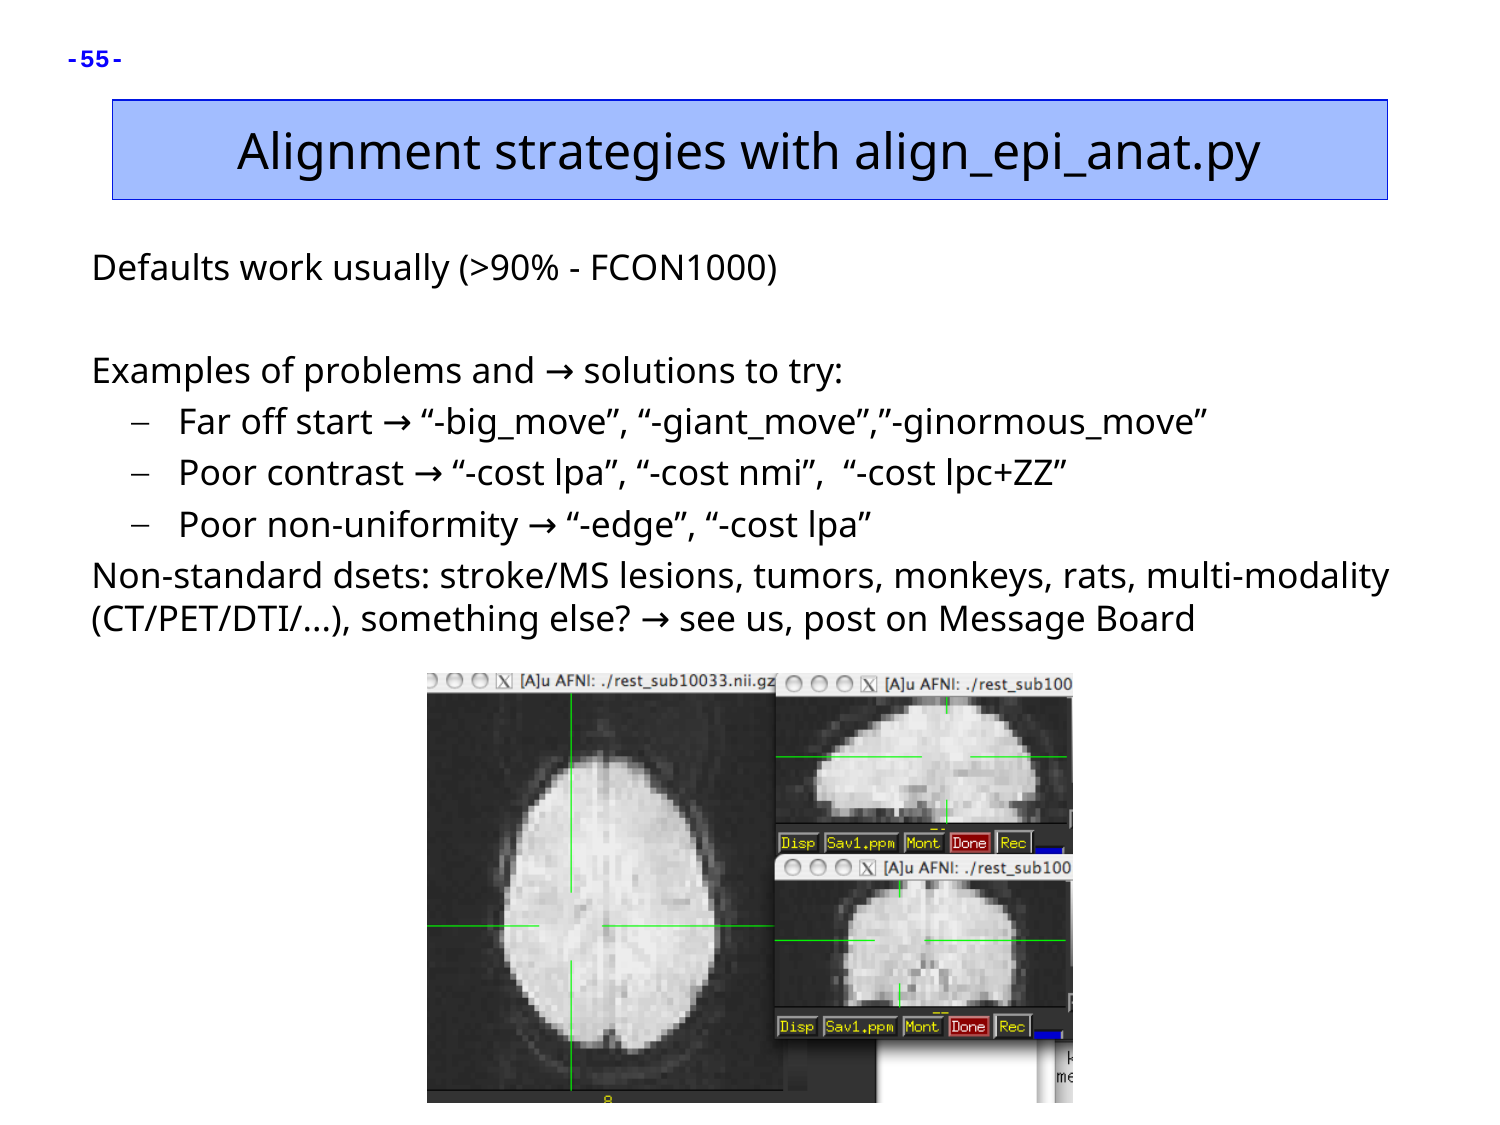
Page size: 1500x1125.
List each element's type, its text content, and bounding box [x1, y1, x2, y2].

text_box Alignment strategies with align_epi_anat.py [112, 99, 1388, 200]
text_box Defaults work usually (>90% - FCON1000) Examples of problems and → solutions to try: Far off start → “-big_move”, “-giant_move”,”-ginormous_move” Poor contrast → “-cost lpa”, “-cost nmi”, “-cost lpc+ZZ” Poor non-uniformity → “-edge”, “-cost lpa” Non-standard dsets: stroke/MS lesions, tumors, monkeys, rats, multi-modality (CT/PET/DTI/...), something else? → see us, post on Message Board [41, 237, 1438, 563]
picture [427, 673, 1073, 1103]
